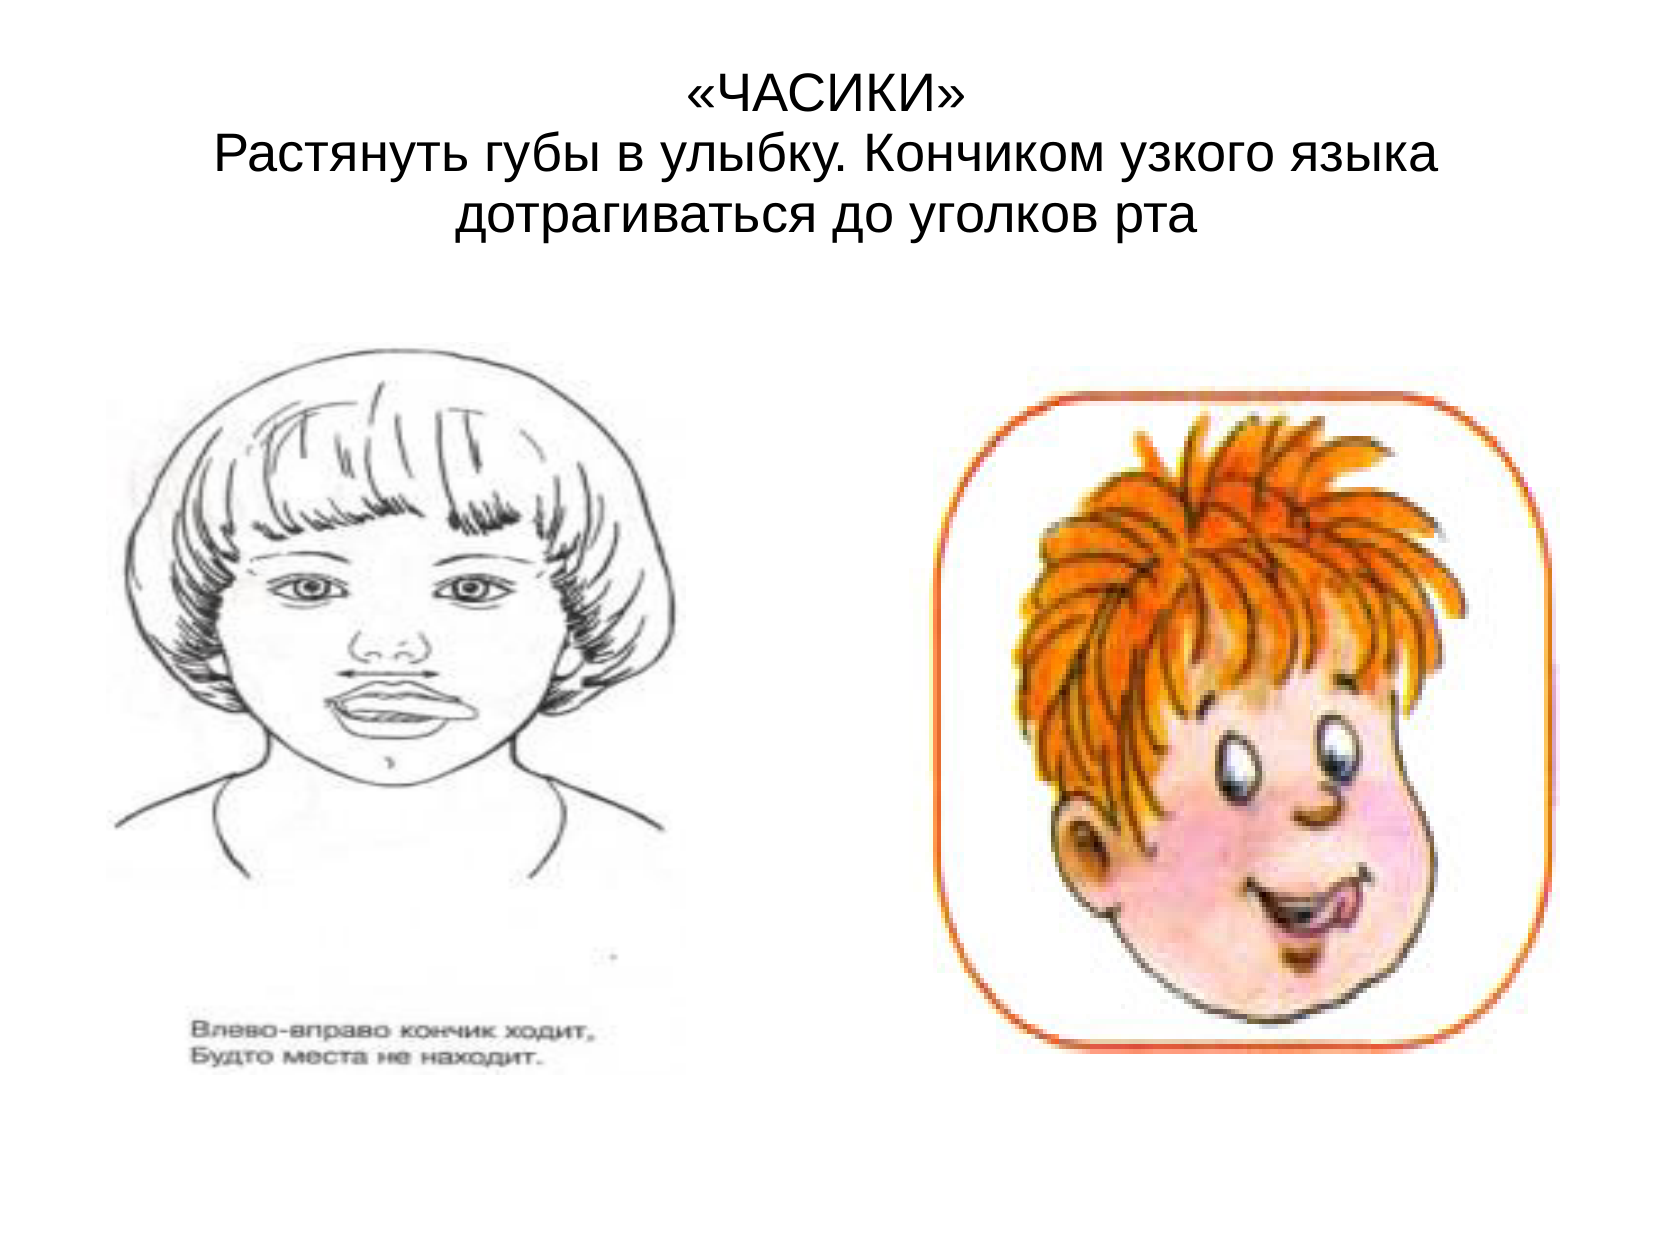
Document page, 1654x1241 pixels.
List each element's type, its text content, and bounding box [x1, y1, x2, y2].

title «ЧАСИКИ» Растянуть губы в улыбку. Кончиком узкого языка дотрагиваться до уголков рта [82, 49, 1571, 257]
picture [106, 342, 686, 1075]
picture [909, 366, 1560, 1075]
